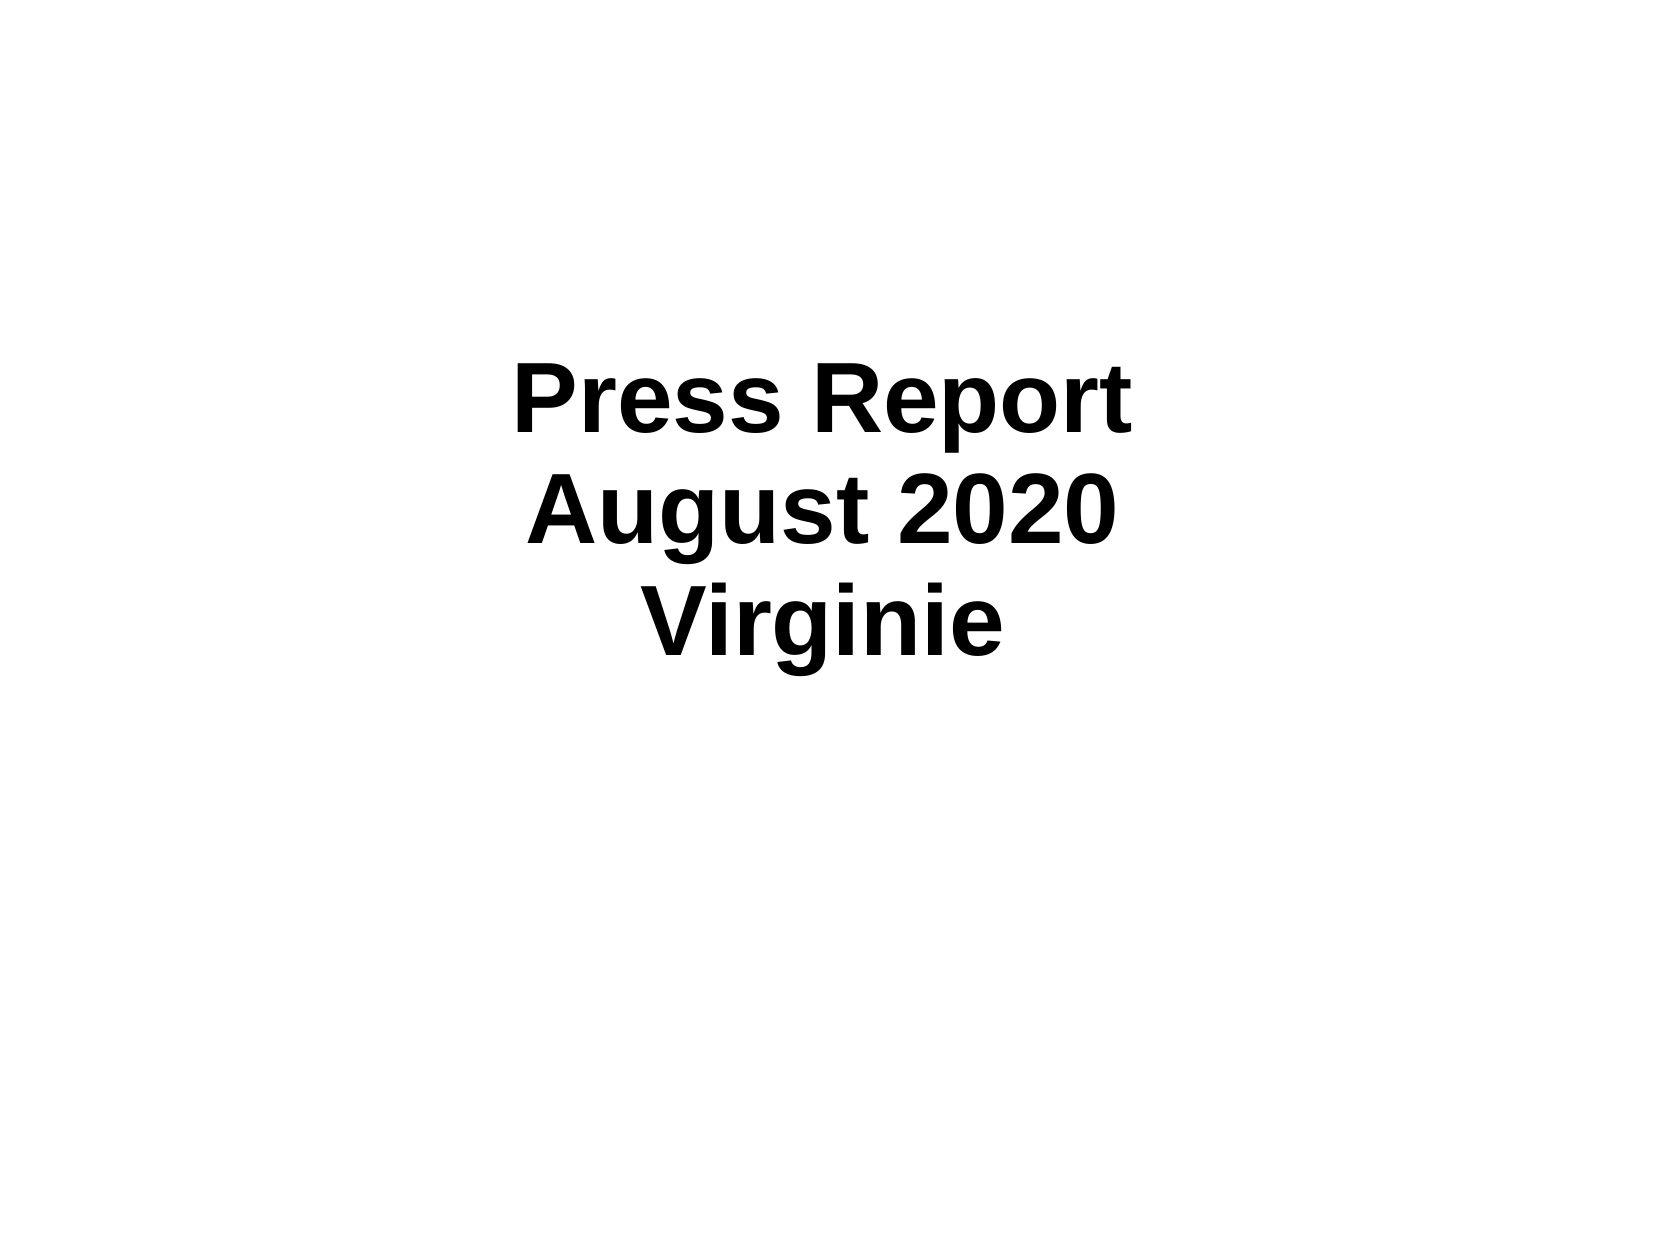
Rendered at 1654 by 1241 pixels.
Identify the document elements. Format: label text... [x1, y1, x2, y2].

text_box Press Report August 2020 Virginie [496, 334, 1293, 839]
